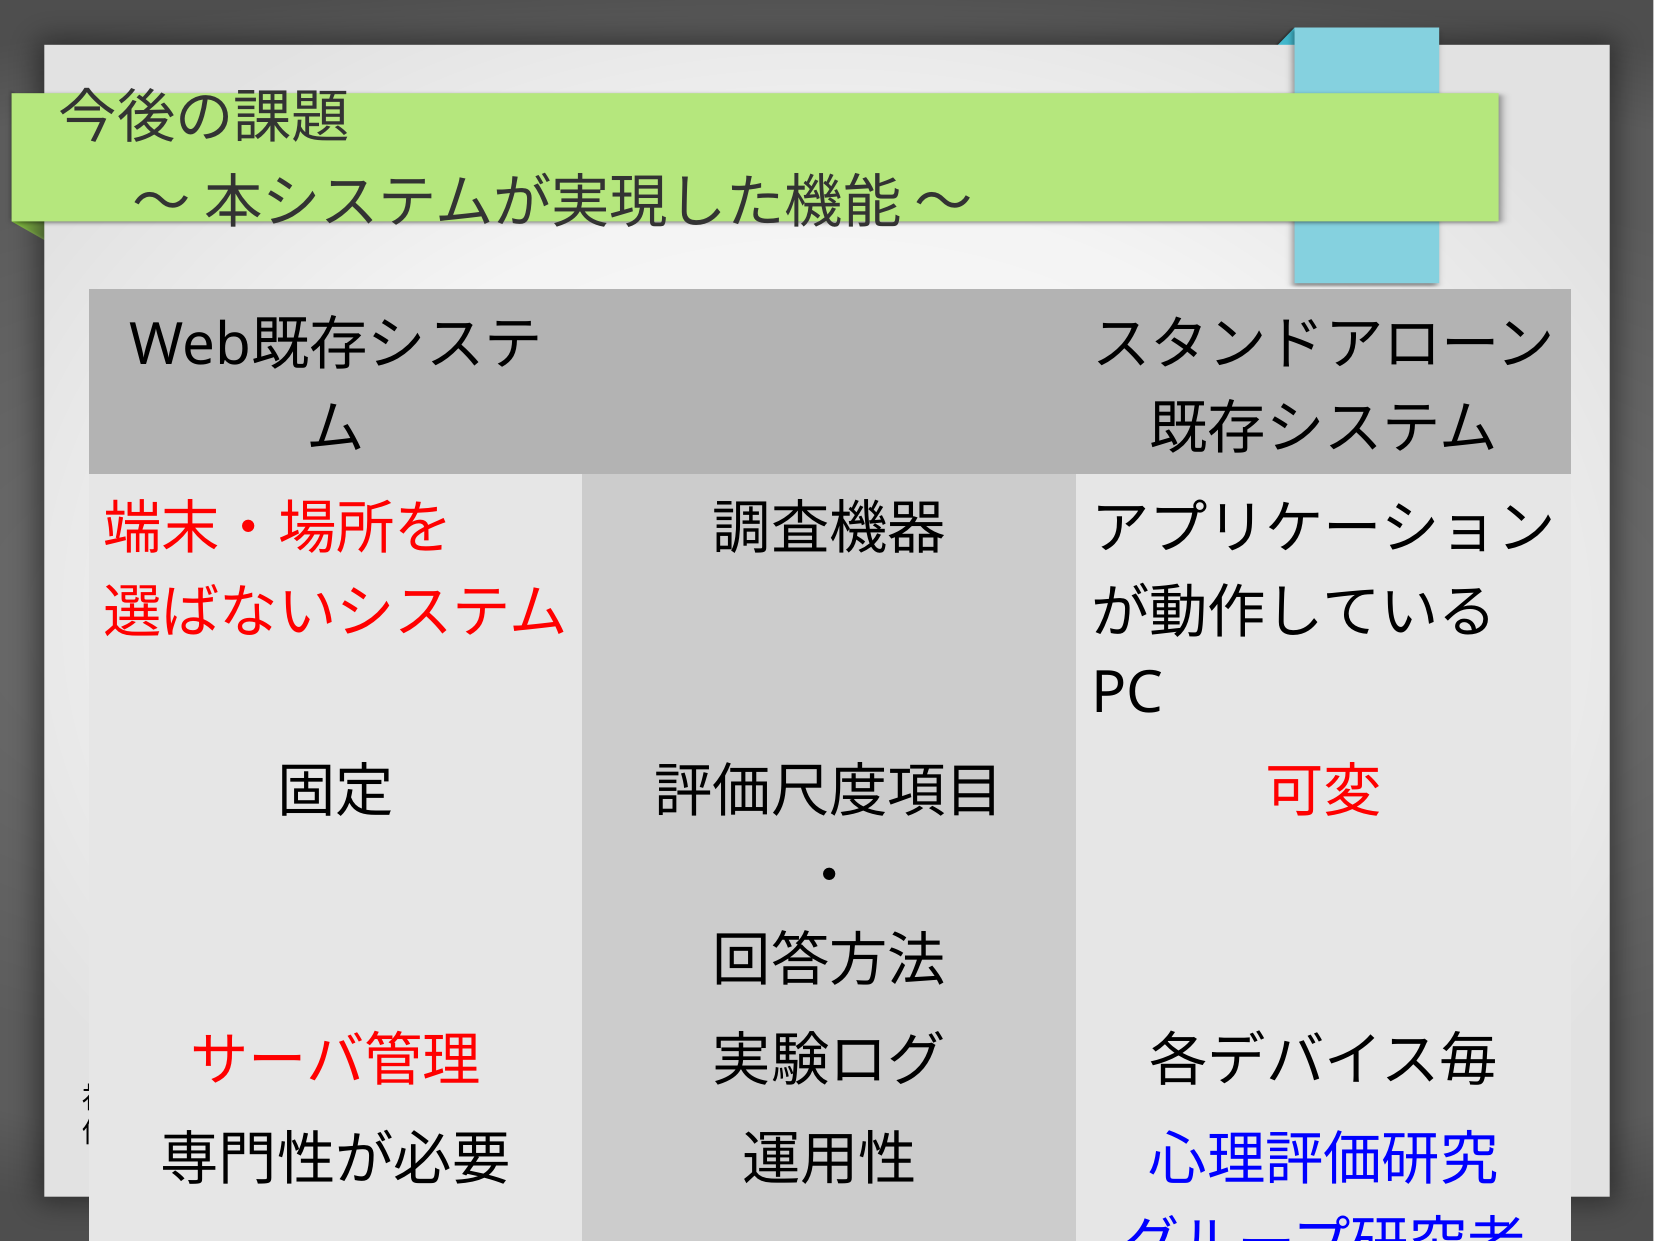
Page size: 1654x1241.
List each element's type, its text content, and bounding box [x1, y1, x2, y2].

title 今後の課題 〜 本システムが実現した機能 〜 [59, 78, 1654, 231]
table_cell サーバ管理 [89, 1005, 582, 1105]
table_header スタンドアローン 既存システム [1076, 289, 1571, 474]
table_cell 各デバイス毎 [1076, 1005, 1571, 1105]
table_cell 運用性 [582, 1105, 1076, 1241]
table_cell アプリケーションが動作しているPC [1076, 474, 1571, 737]
table_cell 可変 [1076, 737, 1571, 1005]
table_cell 評価尺度項目 ・ 回答方法 [582, 737, 1076, 1005]
table_cell 調査機器 [582, 474, 1076, 737]
table_header Web既存システム [89, 289, 582, 474]
table_cell 専門性が必要 [89, 1105, 582, 1241]
table_cell 固定 [89, 737, 582, 1005]
table_cell 心理評価研究 グループ研究者 だけで可能 [1076, 1105, 1571, 1241]
table_header [582, 289, 1076, 474]
picture [0, 0, 1654, 1241]
table_cell 実験ログ [582, 1005, 1076, 1105]
table_cell 端末・場所を 選ばないシステム [89, 474, 582, 737]
